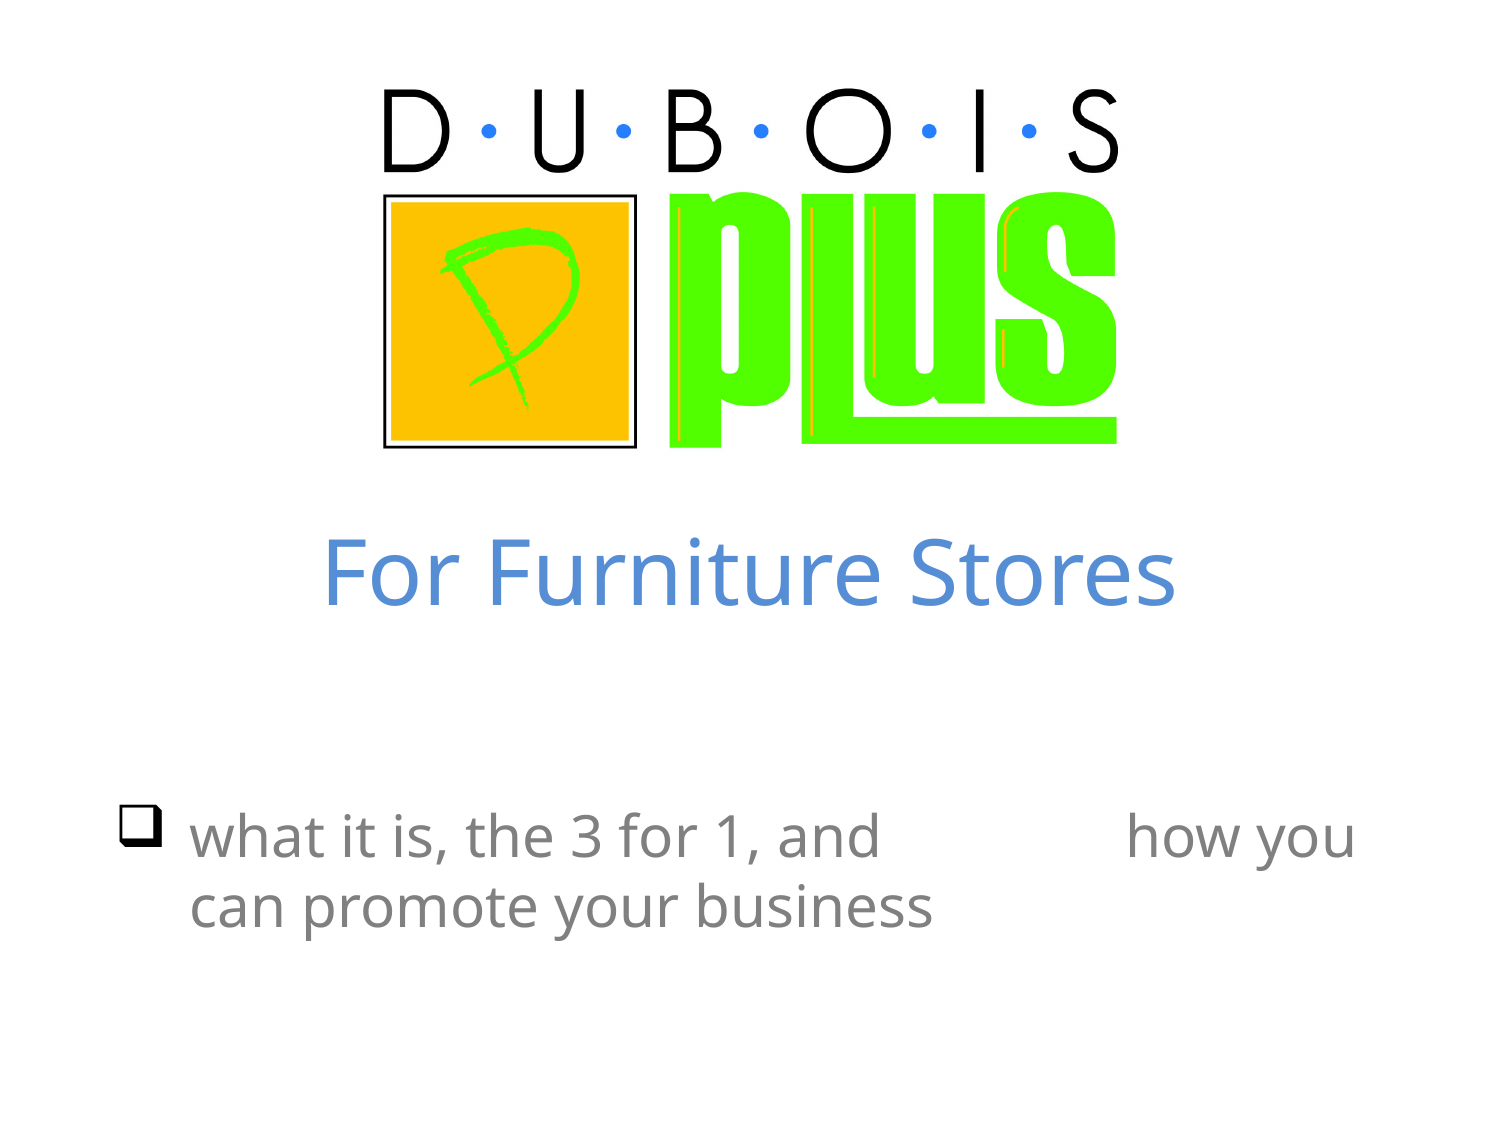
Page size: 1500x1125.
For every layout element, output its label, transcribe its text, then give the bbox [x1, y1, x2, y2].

picture [362, 74, 1138, 463]
text_box what it is, the 3 for 1, and how you can promote your business [99, 774, 1450, 963]
title For Furniture Stores [75, 474, 1425, 663]
